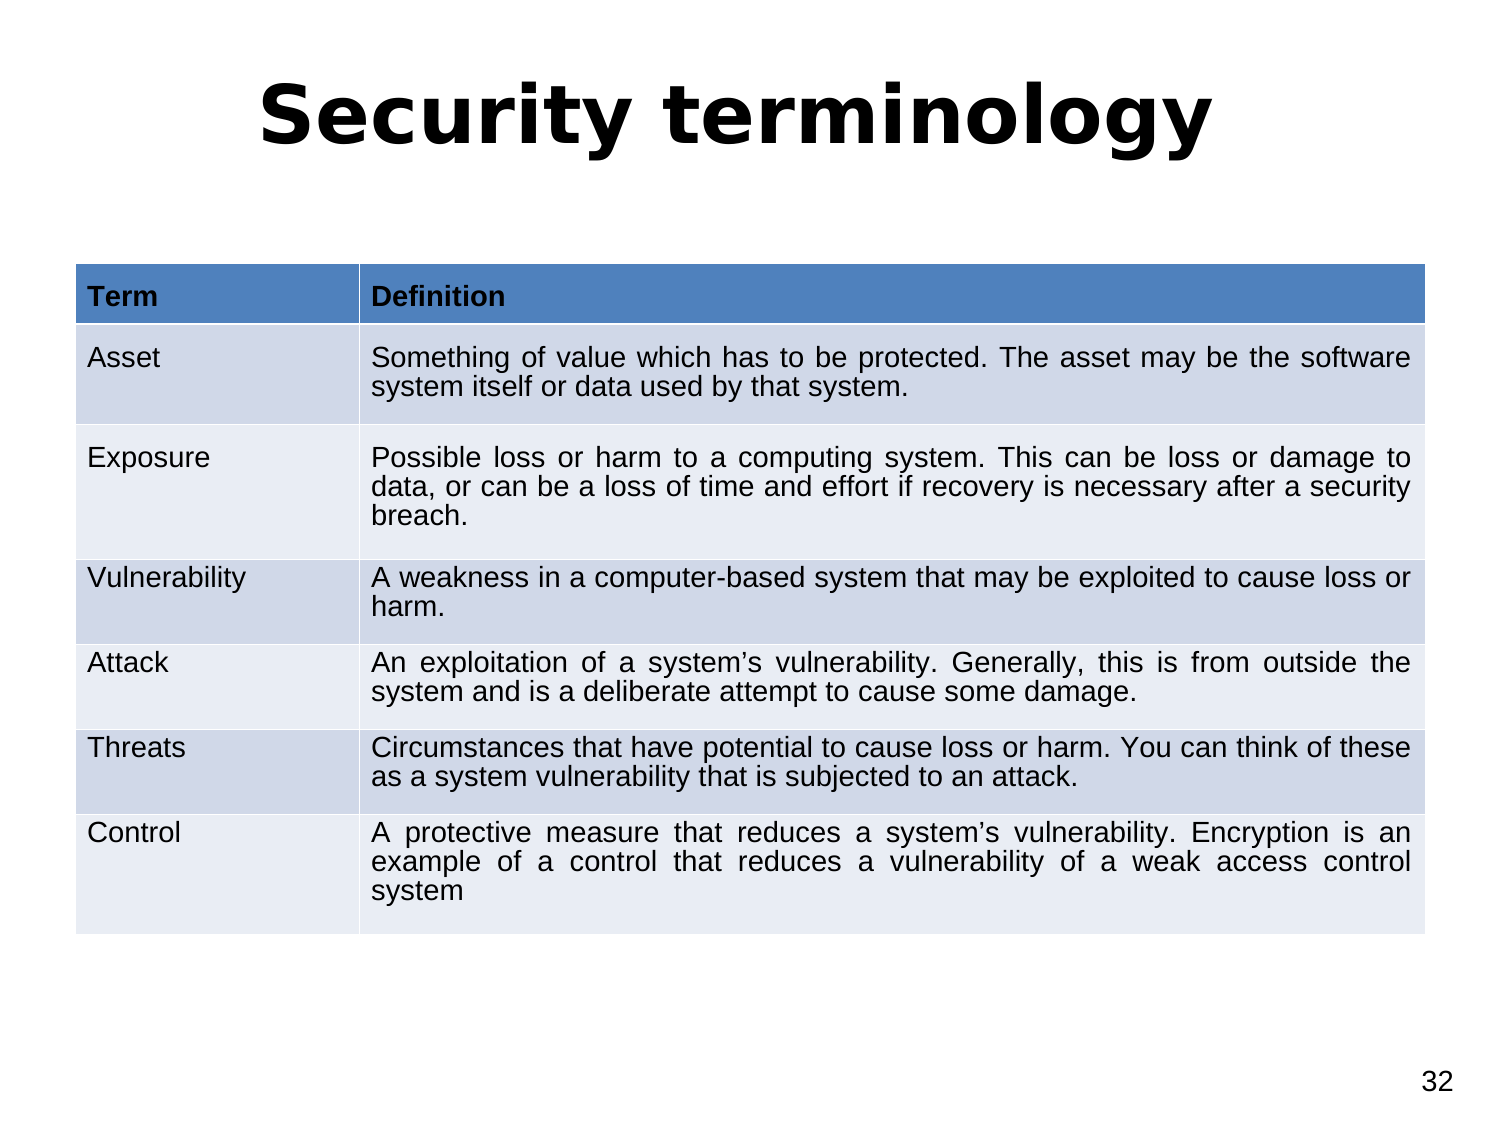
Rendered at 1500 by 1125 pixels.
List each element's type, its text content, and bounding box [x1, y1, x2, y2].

table_cell Attack [76, 645, 359, 729]
table_cell Threats [76, 730, 359, 814]
table_cell Something of value which has to be protected. The asset may be the software system itself or data used by that system. [360, 325, 1425, 424]
table_cell An exploitation of a system’s vulnerability. Generally, this is from outside the system and is a deliberate attempt to cause some damage. [360, 645, 1425, 729]
table_header Term [76, 264, 359, 323]
table_cell Circumstances that have potential to cause loss or harm. You can think of these as a system vulnerability that is subjected to an attack. [360, 730, 1425, 814]
table_cell A protective measure that reduces a system’s vulnerability. Encryption is an example of a control that reduces a vulnerability of a weak access control system [360, 815, 1425, 934]
table_cell A weakness in a computer-based system that may be exploited to cause loss or harm. [360, 560, 1425, 644]
table_cell Asset [76, 325, 359, 424]
table_cell Possible loss or harm to a computing system. This can be loss or damage to data, or can be a loss of time and effort if recovery is necessary after a security breach. [360, 425, 1425, 559]
table_cell Vulnerability [76, 560, 359, 644]
table_cell Control [76, 815, 359, 934]
title Security terminology [75, 44, 1425, 177]
table_cell Exposure [76, 425, 359, 559]
table_header Definition [360, 264, 1425, 323]
